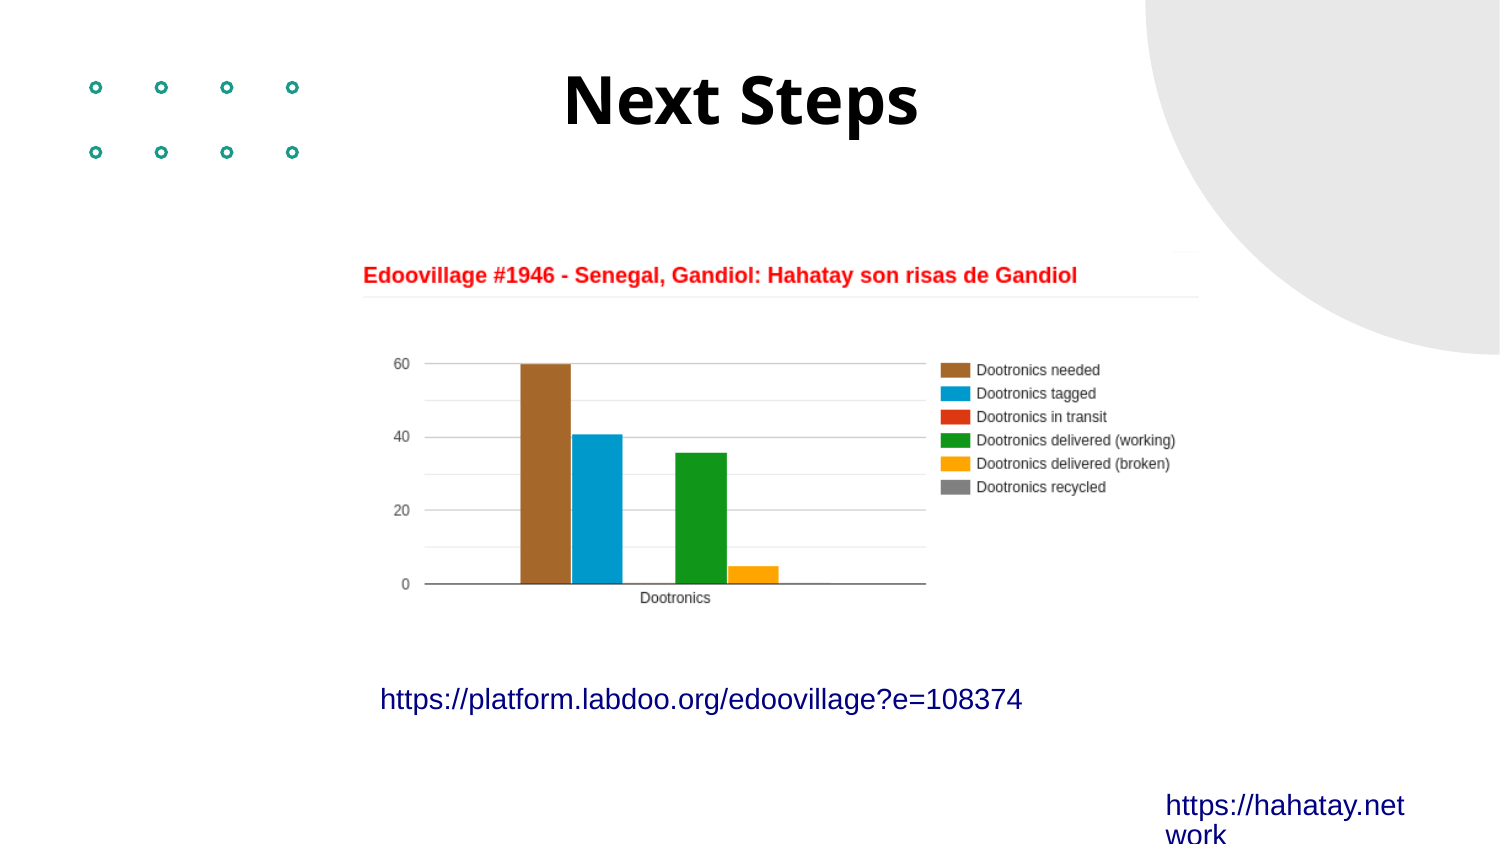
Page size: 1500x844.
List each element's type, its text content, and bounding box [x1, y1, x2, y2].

title Next Steps [108, 42, 1375, 137]
text_box https://platform.labdoo.org/edoovillage?e=108374 [364, 665, 1162, 731]
picture [351, 251, 1199, 613]
